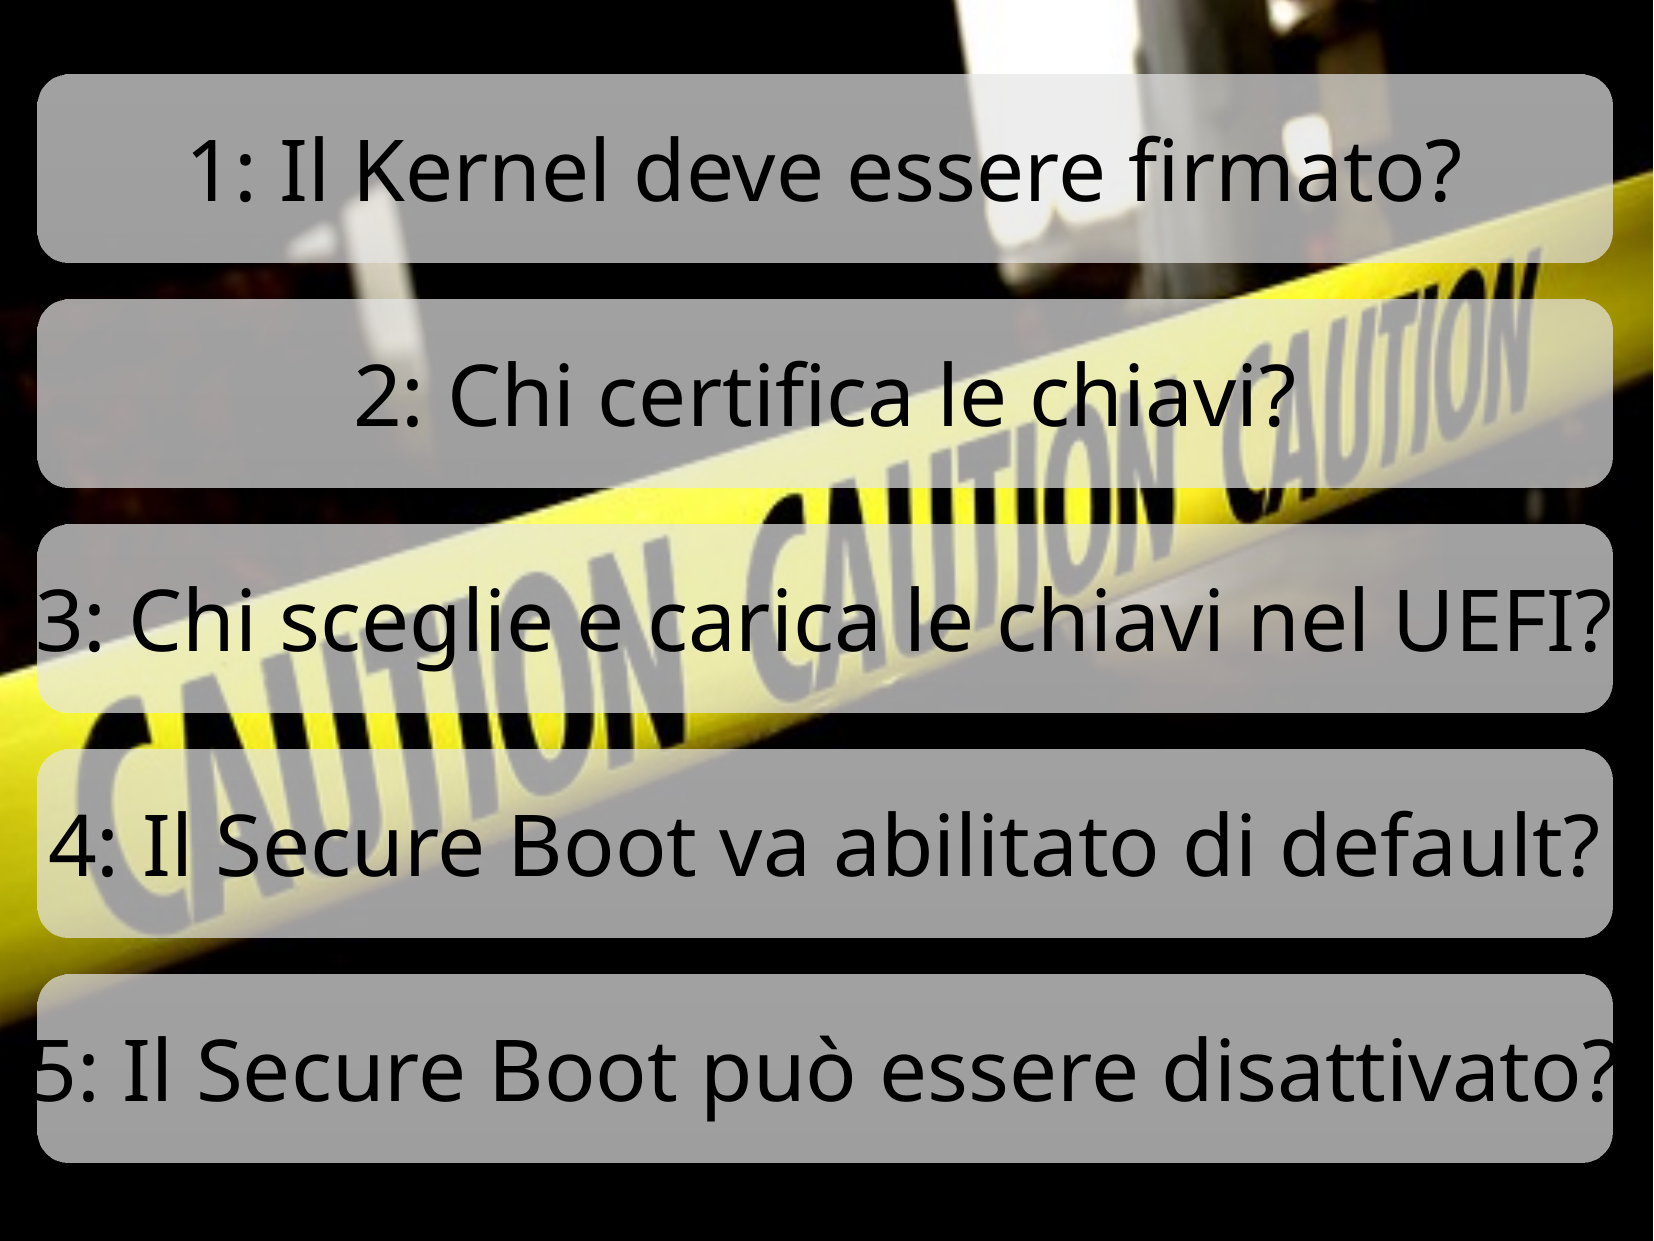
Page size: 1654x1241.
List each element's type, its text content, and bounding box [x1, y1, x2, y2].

text_box 5: Il Secure Boot può essere disattivato? [52, 974, 1595, 982]
text_box 2: Chi certifica le chiavi? [64, 299, 1588, 304]
text_box 1: Il Kernel deve essere firmato? [54, 74, 1595, 83]
text_box 3: Chi sceglie e carica le chiavi nel UEFI? [61, 524, 1591, 529]
picture [0, 0, 1653, 1241]
text_box 4: Il Secure Boot va abilitato di default? [64, 749, 1584, 754]
